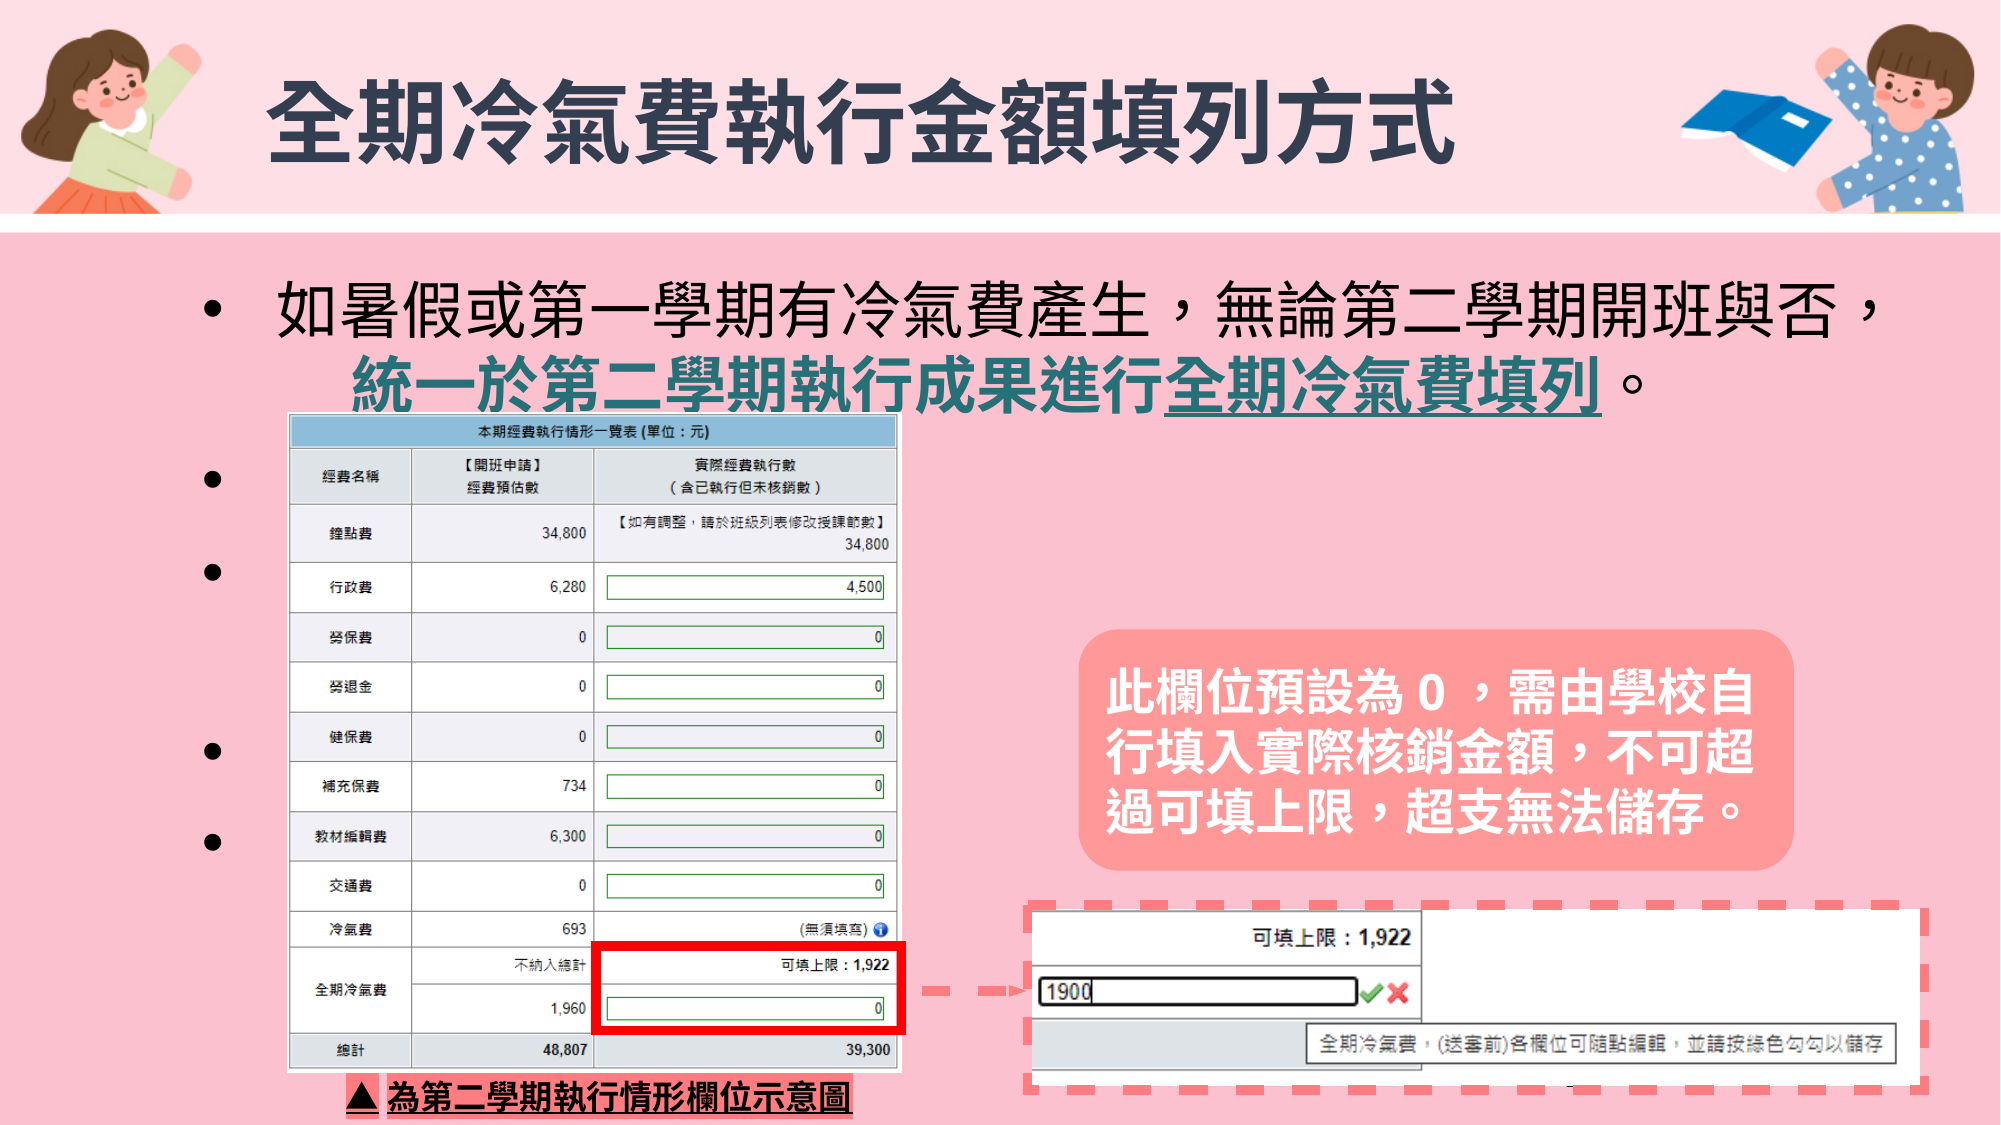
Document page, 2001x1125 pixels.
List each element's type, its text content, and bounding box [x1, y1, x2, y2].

picture [601, 951, 897, 1026]
text_box 此欄位預設為0，需由學校自行填入實際核銷金額，不可超過可填上限，超支無法儲存。 [1078, 629, 1794, 871]
text_box [1550, 1042, 2000, 1103]
picture [287, 412, 902, 1073]
subtitle 如暑假或第一學期有冷氣費產生，無論第二學期開班與否，統一於第二學期執行成果進行全期冷氣費填列。 [186, 263, 1900, 952]
text_box ▲為第二學期執行情形欄位示意圖 [330, 1073, 866, 1124]
picture [1032, 909, 1920, 1086]
text_box 全期冷氣費執行金額填列方式 [250, 58, 1473, 183]
